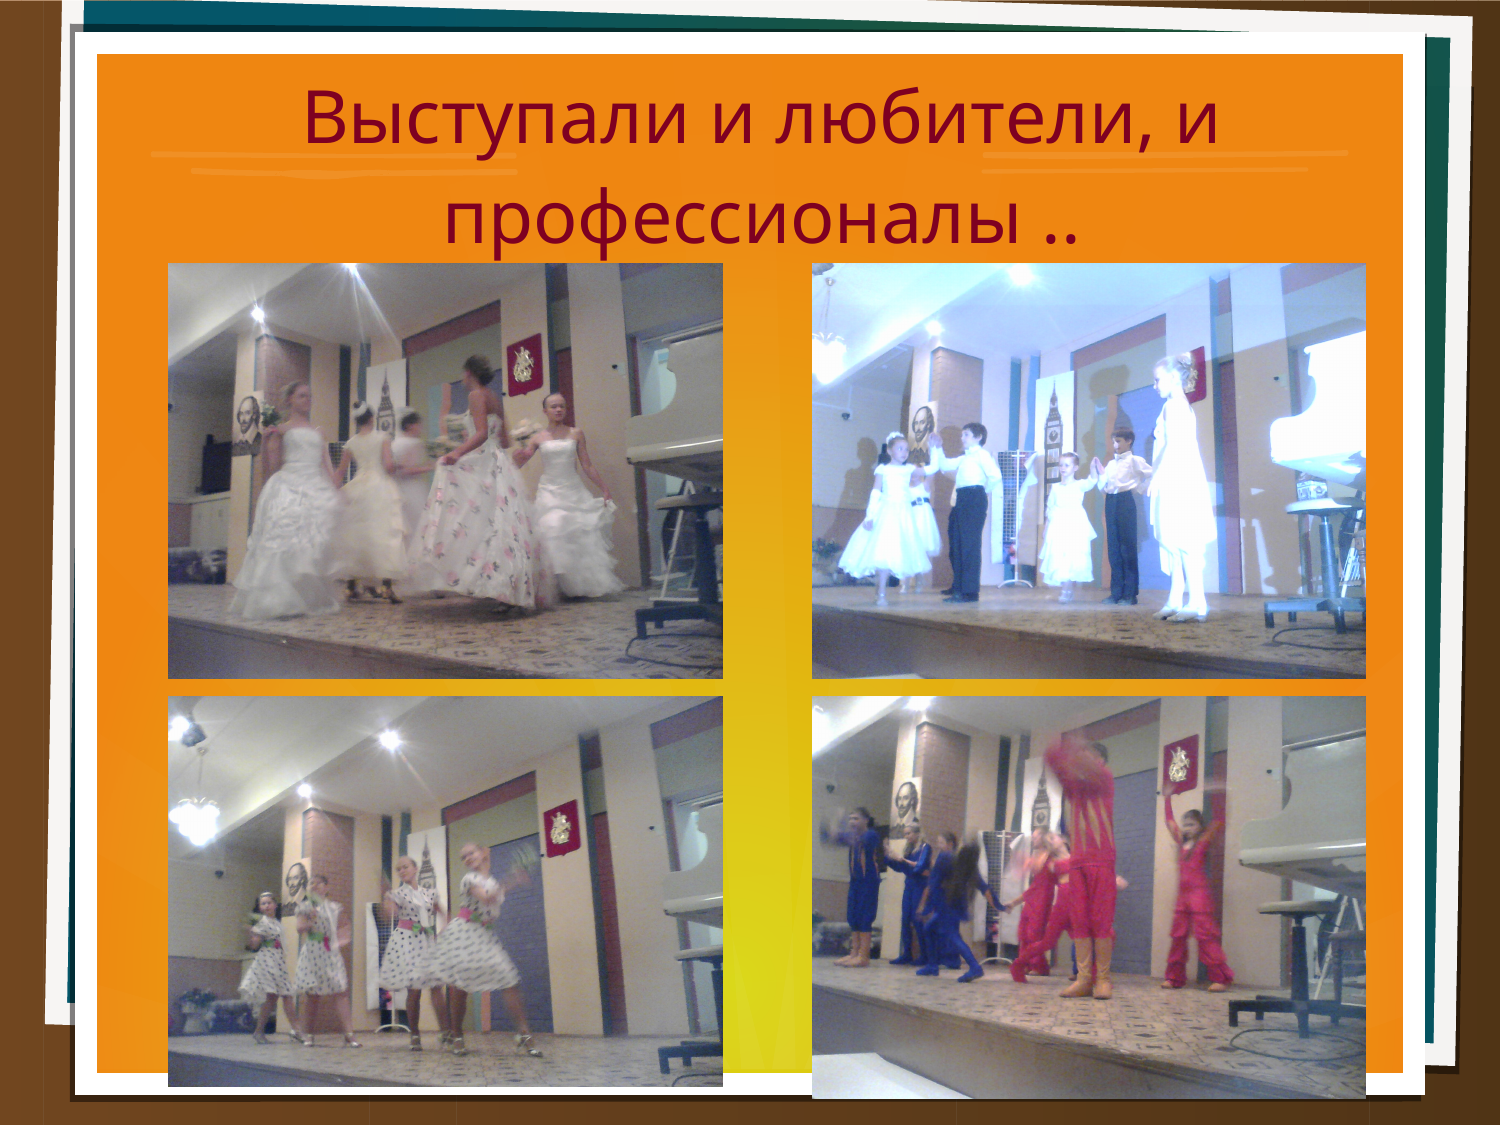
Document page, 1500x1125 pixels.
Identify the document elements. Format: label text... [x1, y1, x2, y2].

picture [812, 263, 1366, 679]
picture [812, 696, 1366, 1099]
picture [168, 263, 723, 679]
title Выступали и любители, и профессионалы .. [141, 59, 1382, 272]
picture [168, 696, 723, 1087]
